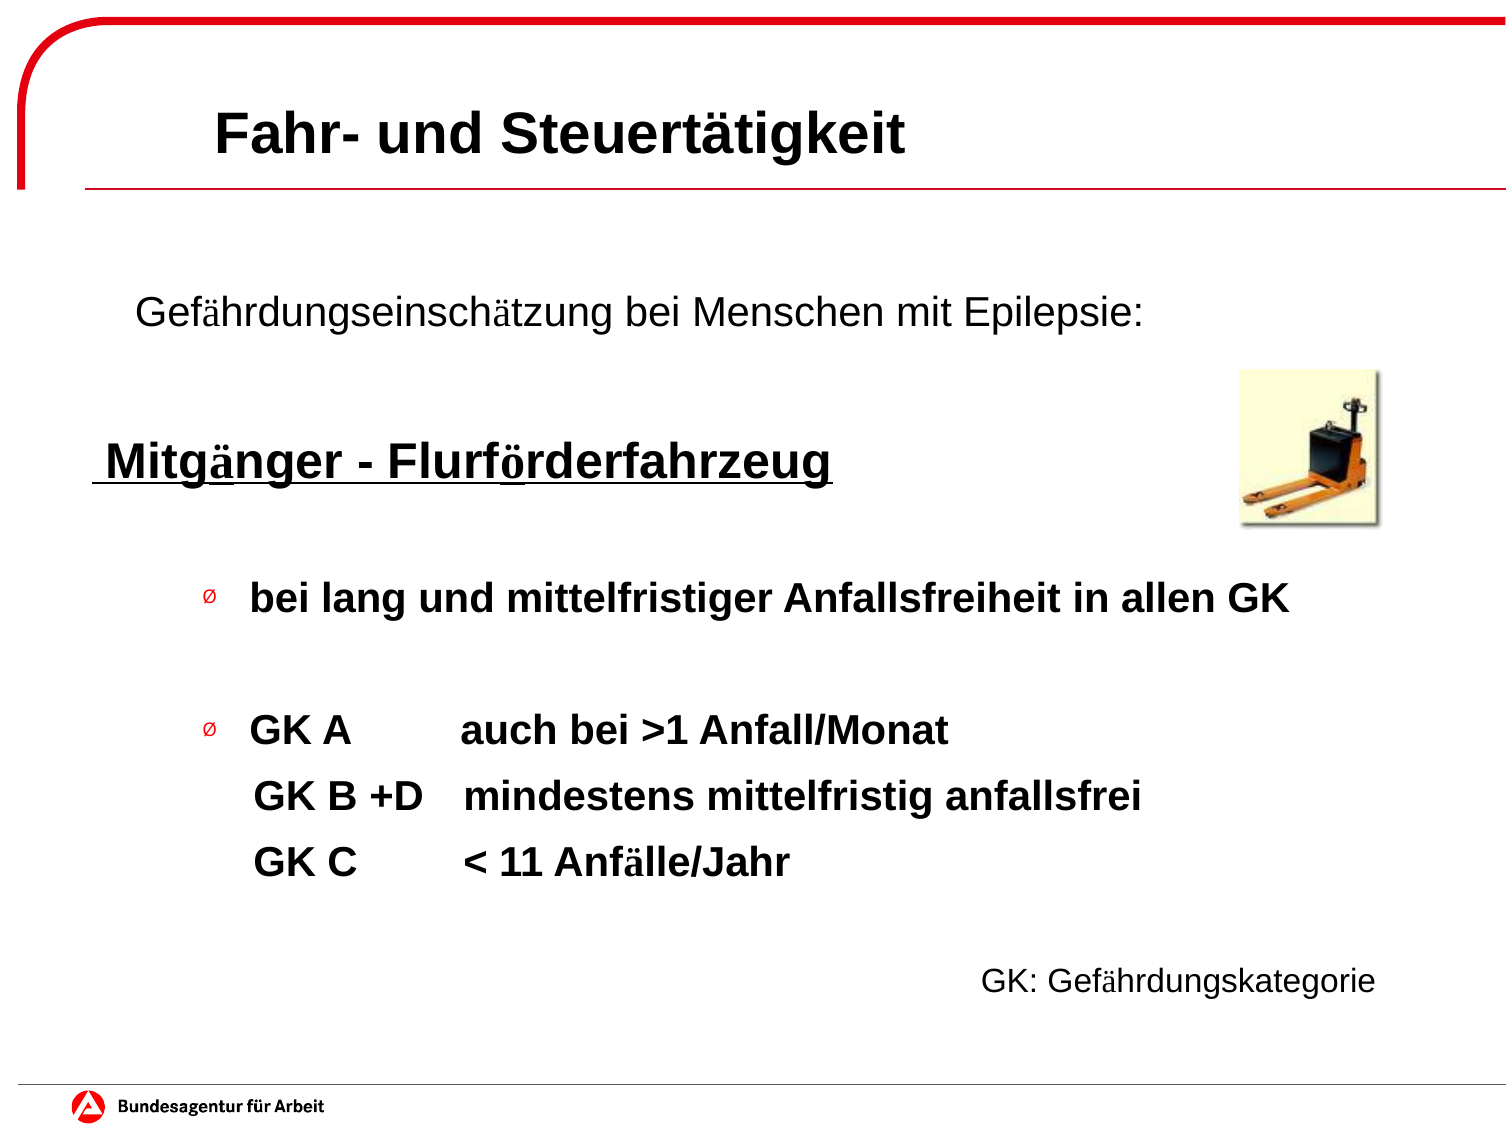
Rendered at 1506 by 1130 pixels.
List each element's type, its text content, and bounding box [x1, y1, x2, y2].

picture [1239, 369, 1383, 530]
text_box Gefährdungseinschätzung bei Menschen mit Epilepsie: [119, 283, 1160, 389]
text_box Mitgänger - Flurförderfahrzeug bei lang und mittelfristiger Anfallsfreiheit in allen GK GK A auch bei >1 Anfall/Monat GK B +D mindestens mittelfristig anfallsfrei GK C < 11 Anfälle/Jahr GK: Gefährdungskategorie [77, 428, 1453, 1008]
text_box Fahr- und Steuertätigkeit [214, 103, 1121, 167]
